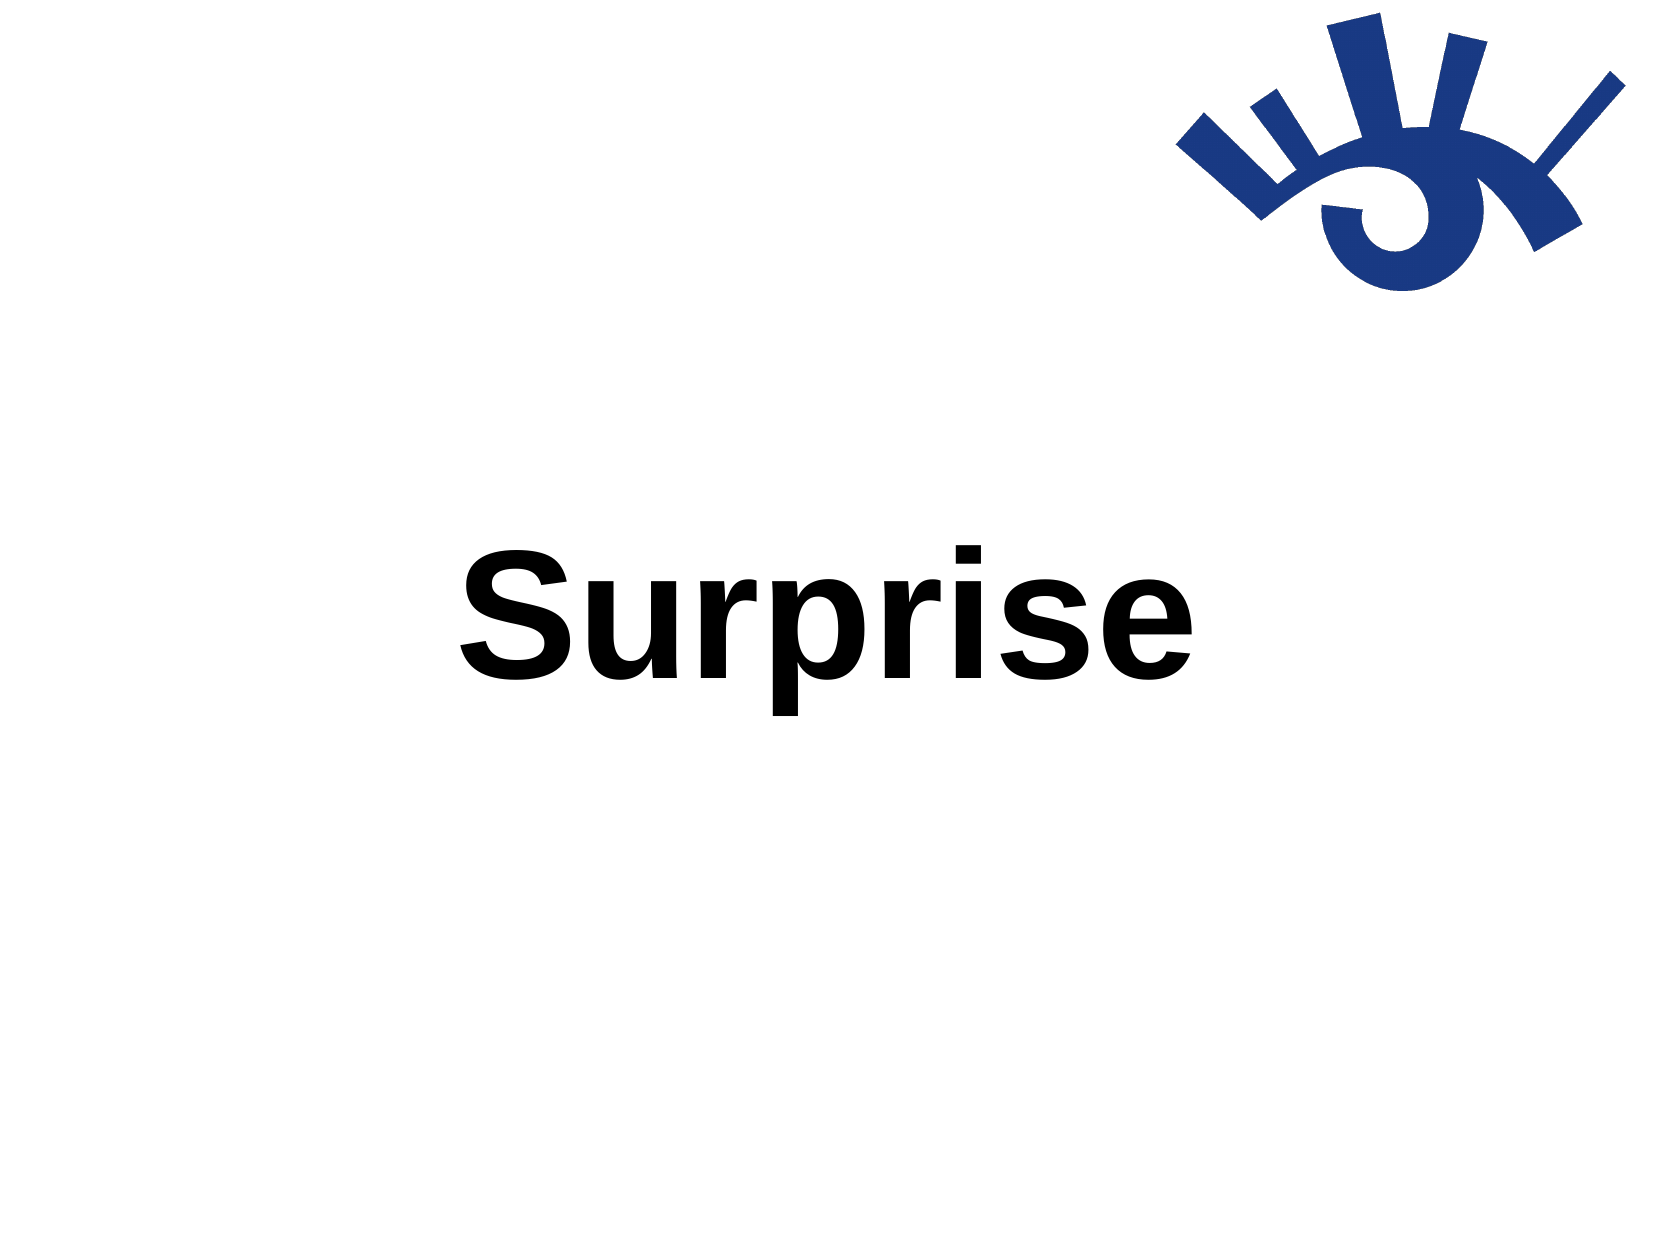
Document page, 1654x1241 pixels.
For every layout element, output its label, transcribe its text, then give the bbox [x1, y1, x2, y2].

subtitle Surprise [82, 60, 1571, 1171]
picture [1175, 12, 1626, 316]
